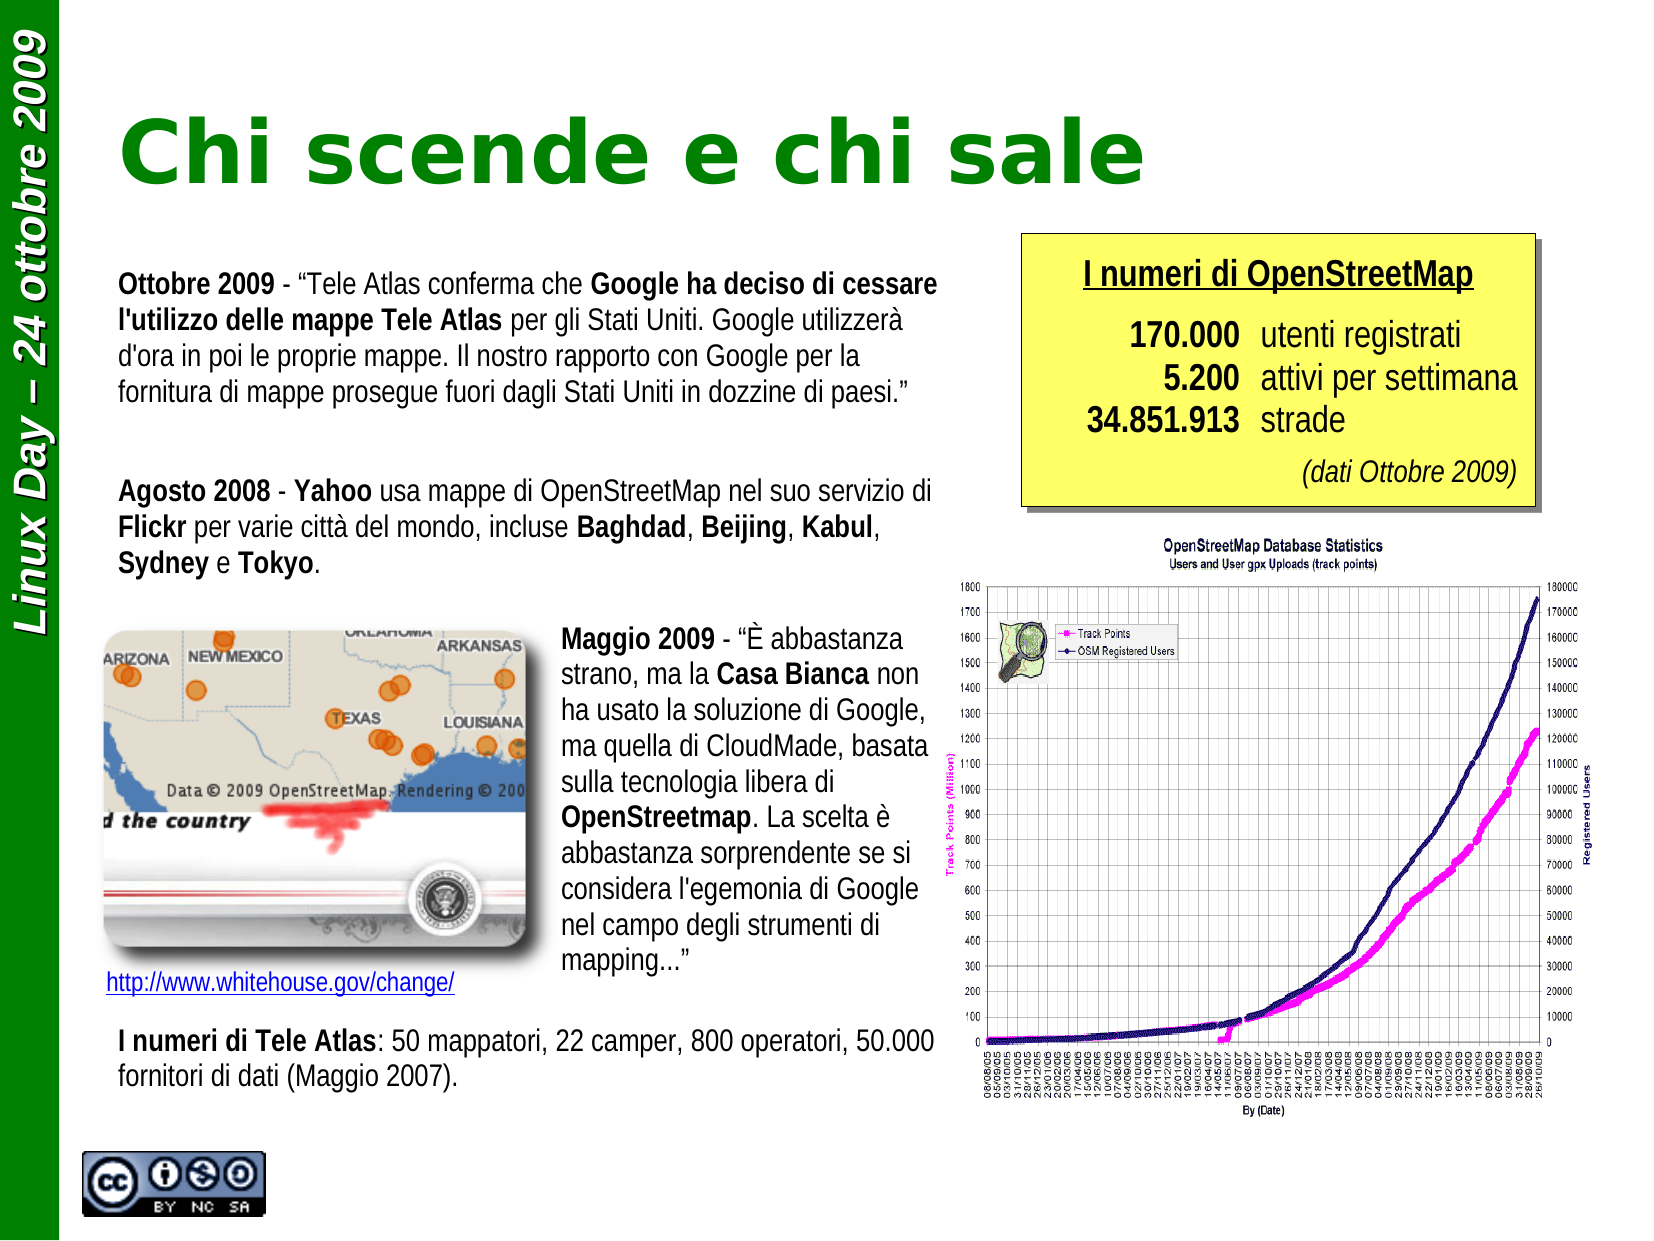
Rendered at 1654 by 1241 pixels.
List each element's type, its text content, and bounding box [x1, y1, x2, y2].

picture [944, 531, 1595, 1123]
list Maggio 2009 - “È abbastanza strano, ma la Casa Bianca non ha usato la soluzione di Google, ma quella di CloudMade, basata sulla tecnologia libera di OpenStreetmap. La scelta è abbastanza sorprendente se si considera l'egemonia di Google nel campo degli strumenti di mapping...” [562, 620, 944, 973]
list I numeri di Tele Atlas: 50 mappatori, 22 camper, 800 operatori, 50.000 fornitori di dati (Maggio 2007). [118, 1021, 944, 1093]
picture [82, 1151, 266, 1217]
title Chi scende e chi sale [118, 56, 1536, 249]
picture [93, 620, 562, 983]
list Ottobre 2009 - “Tele Atlas conferma che Google ha deciso di cessare l'utilizzo delle mappe Tele Atlas per gli Stati Uniti. Google utilizzerà d'ora in poi le proprie mappe. Il nostro rapporto con Google per la fornitura di mappe prosegue fuori dagli Stati Uniti in dozzine di paesi.” [118, 265, 945, 443]
list Agosto 2008 - Yahoo usa mappe di OpenStreetMap nel suo servizio di Flickr per varie città del mondo, incluse Baghdad, Beijing, Kabul, Sydney e Tokyo. [118, 472, 945, 579]
text_box I numeri di OpenStreetMap 170.000 utenti registrati 5.200 attivi per settimana 34.851.913 strade (dati Ottobre 2009) [1021, 234, 1536, 505]
list http://www.whitehouse.gov/change/ [106, 966, 550, 998]
